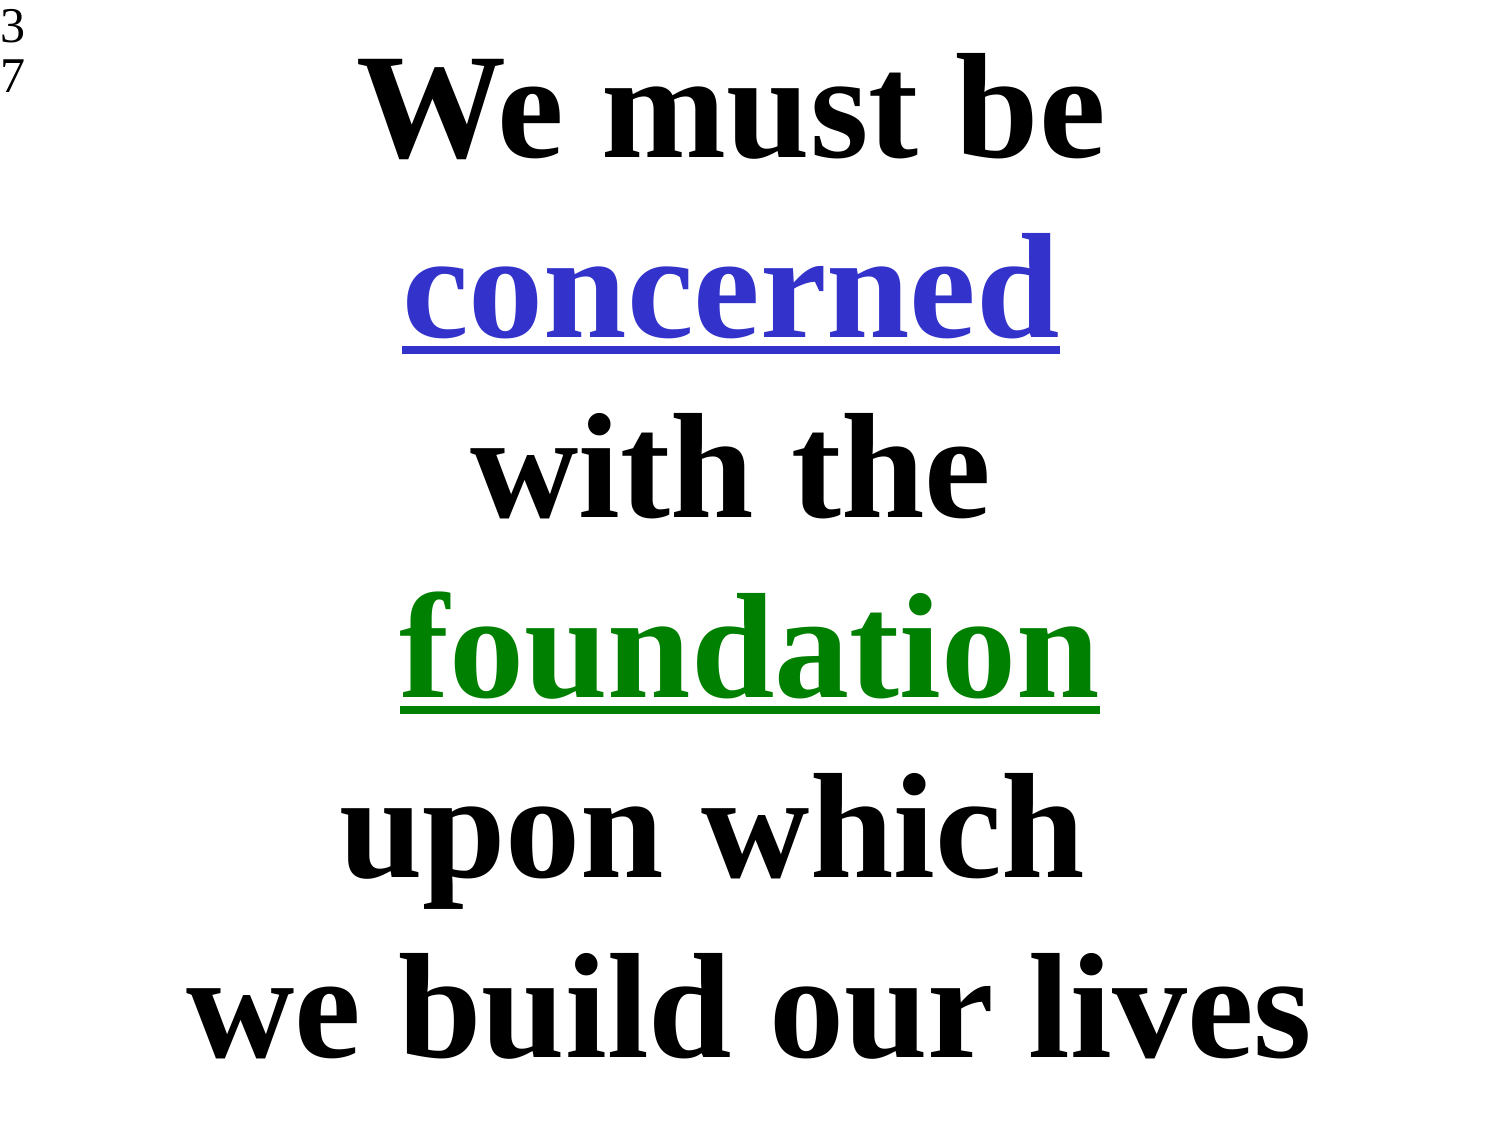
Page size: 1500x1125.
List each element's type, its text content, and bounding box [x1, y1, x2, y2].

text_box We must be concerned with the foundation upon which we build our lives upon [0, 0, 1500, 1125]
